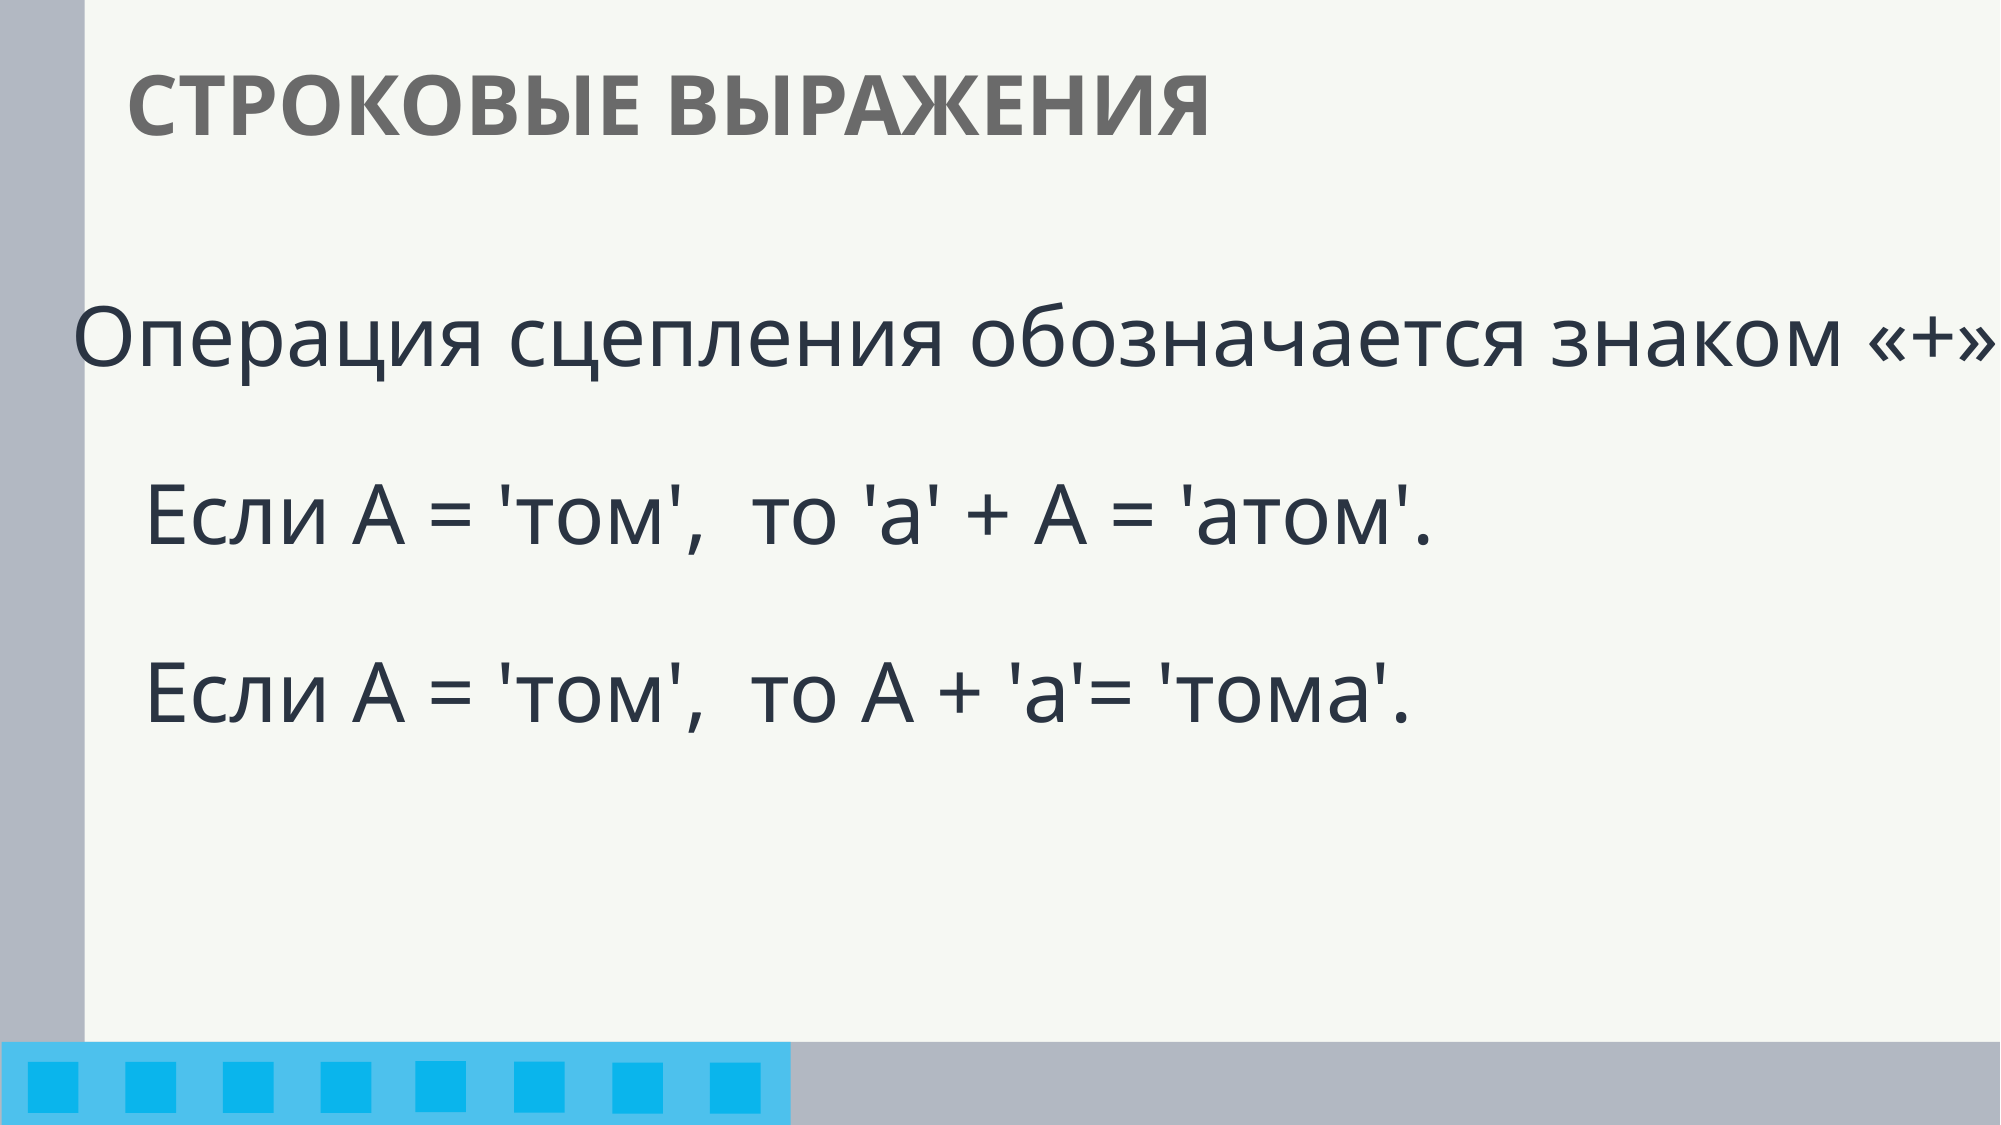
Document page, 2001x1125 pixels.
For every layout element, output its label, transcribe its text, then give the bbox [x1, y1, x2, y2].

text_box Операция сцепления обозначается знаком «+» [56, 275, 2000, 391]
text_box Если А = 'том', то А + 'а'= 'тома'. [128, 631, 1958, 747]
title СТРОКОВЫЕ ВЫРАЖЕНИЯ [110, 0, 1892, 218]
text_box Если А = 'том', то 'а' + А = 'атом'. [128, 453, 1958, 569]
